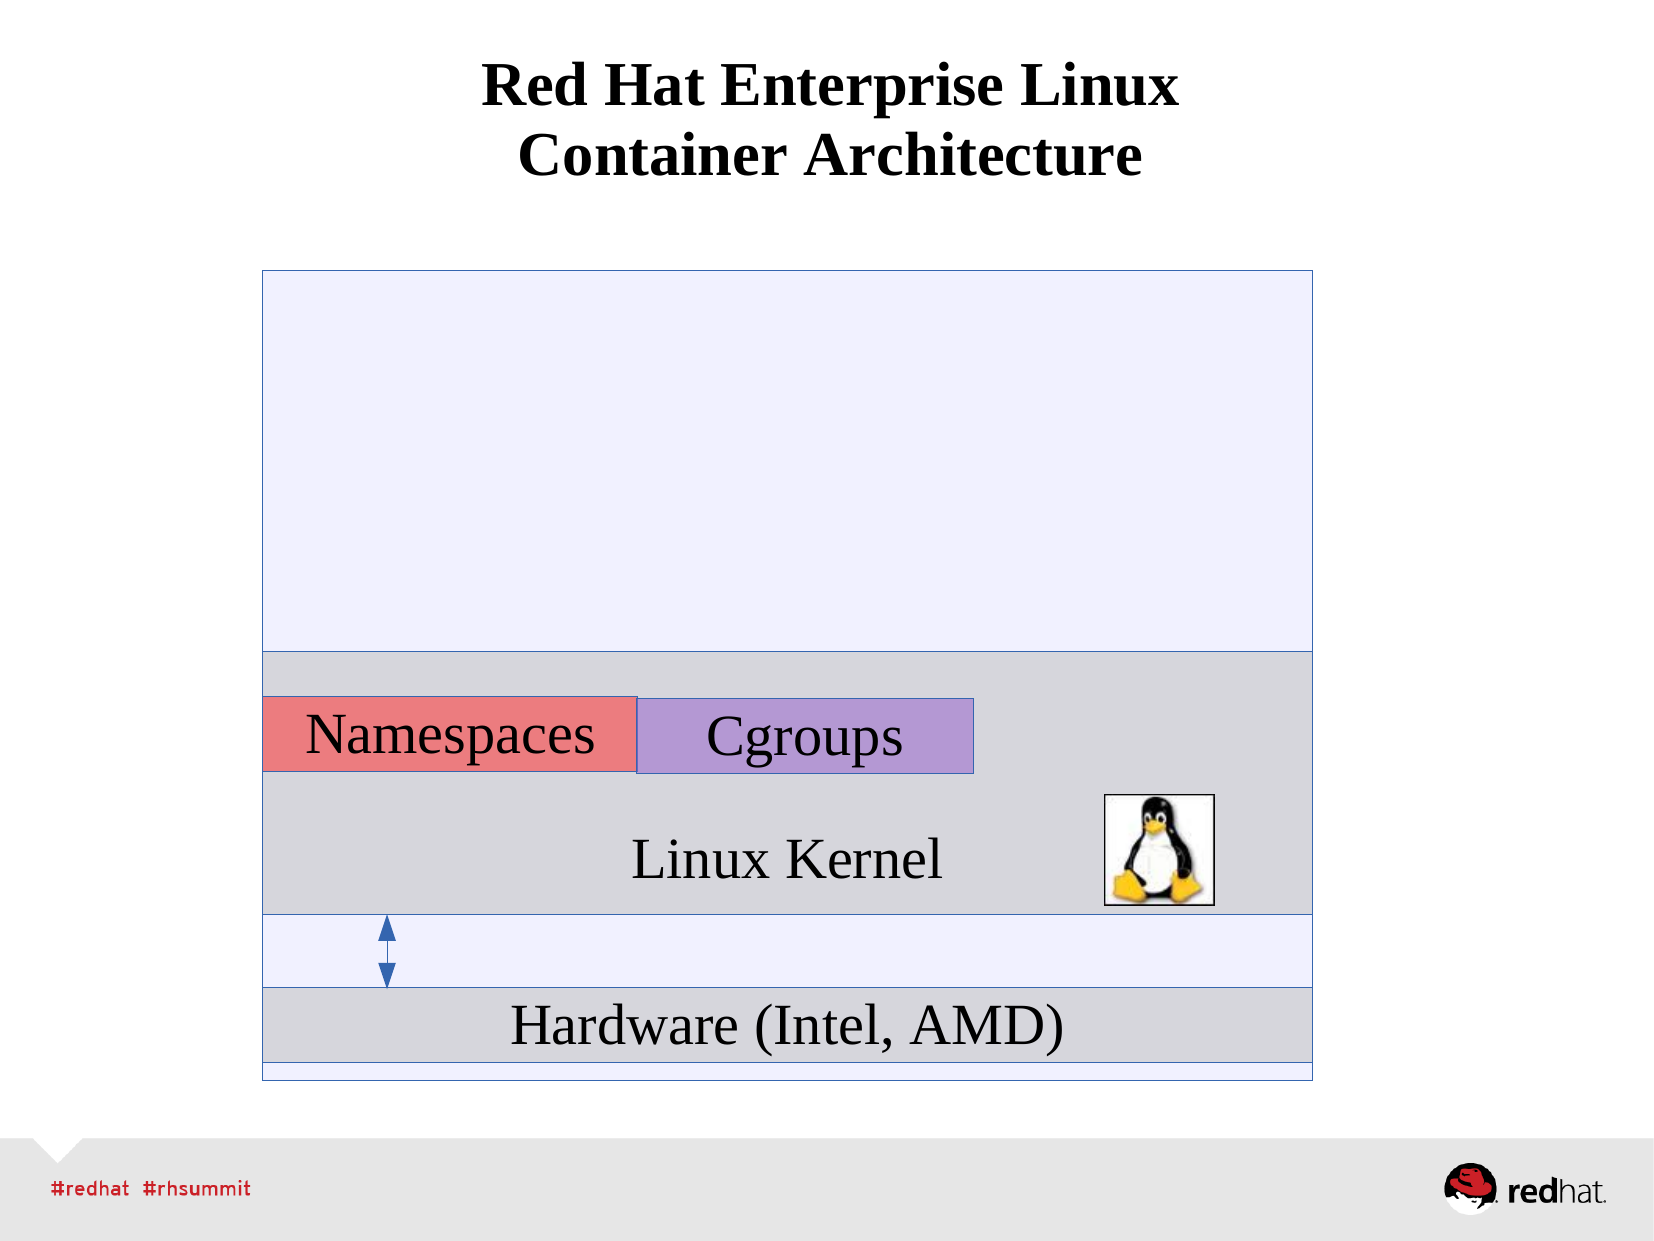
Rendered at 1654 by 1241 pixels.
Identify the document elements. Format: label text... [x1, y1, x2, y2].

text_box [262, 915, 387, 987]
text_box [262, 270, 1313, 651]
text_box Linux Kernel [262, 651, 1313, 915]
title Red Hat Enterprise Linux Container Architecture [86, 25, 1576, 214]
text_box Namespaces [262, 696, 638, 772]
picture [0, 0, 1654, 1241]
text_box [388, 915, 1313, 987]
text_box Cgroups [636, 698, 974, 774]
text_box Hardware (Intel, AMD) [262, 987, 1313, 1063]
text_box [262, 1063, 1313, 1081]
